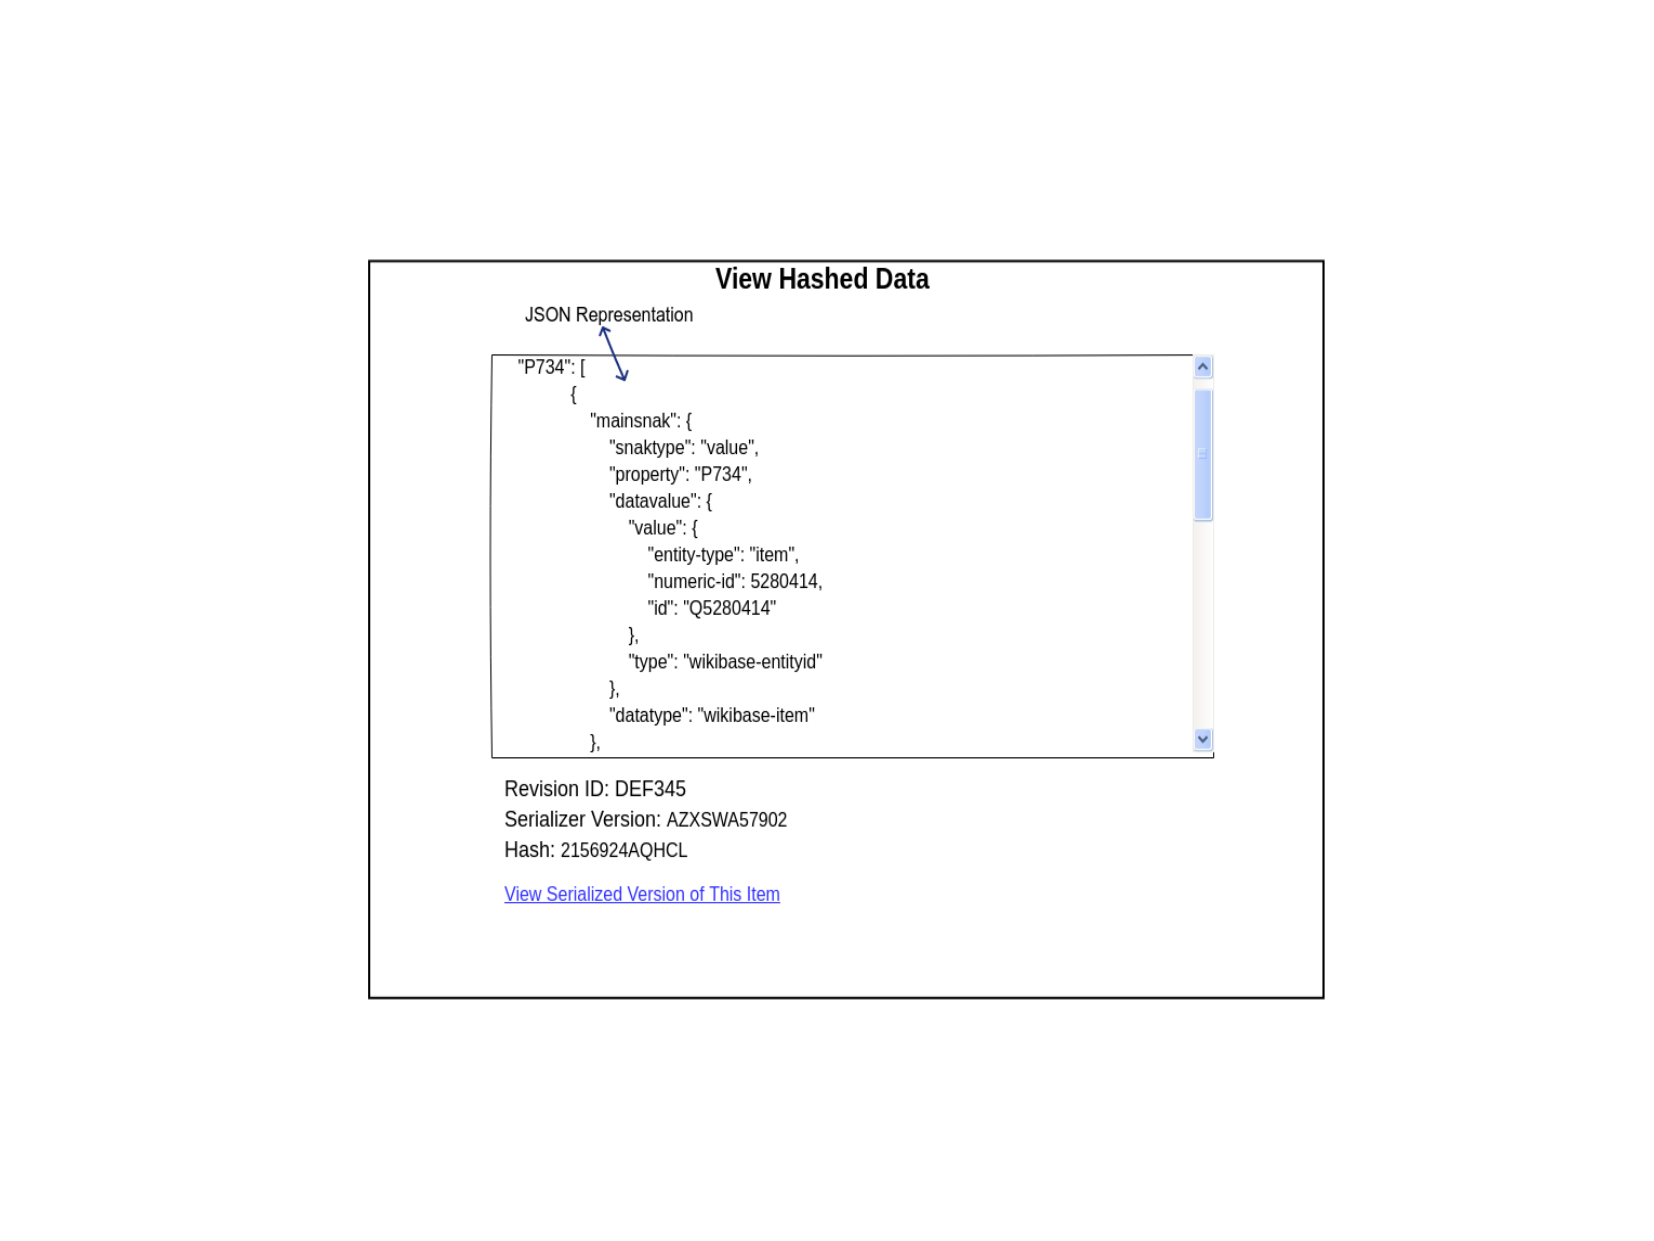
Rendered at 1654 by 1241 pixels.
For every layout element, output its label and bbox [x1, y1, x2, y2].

picture [129, 195, 1654, 1241]
